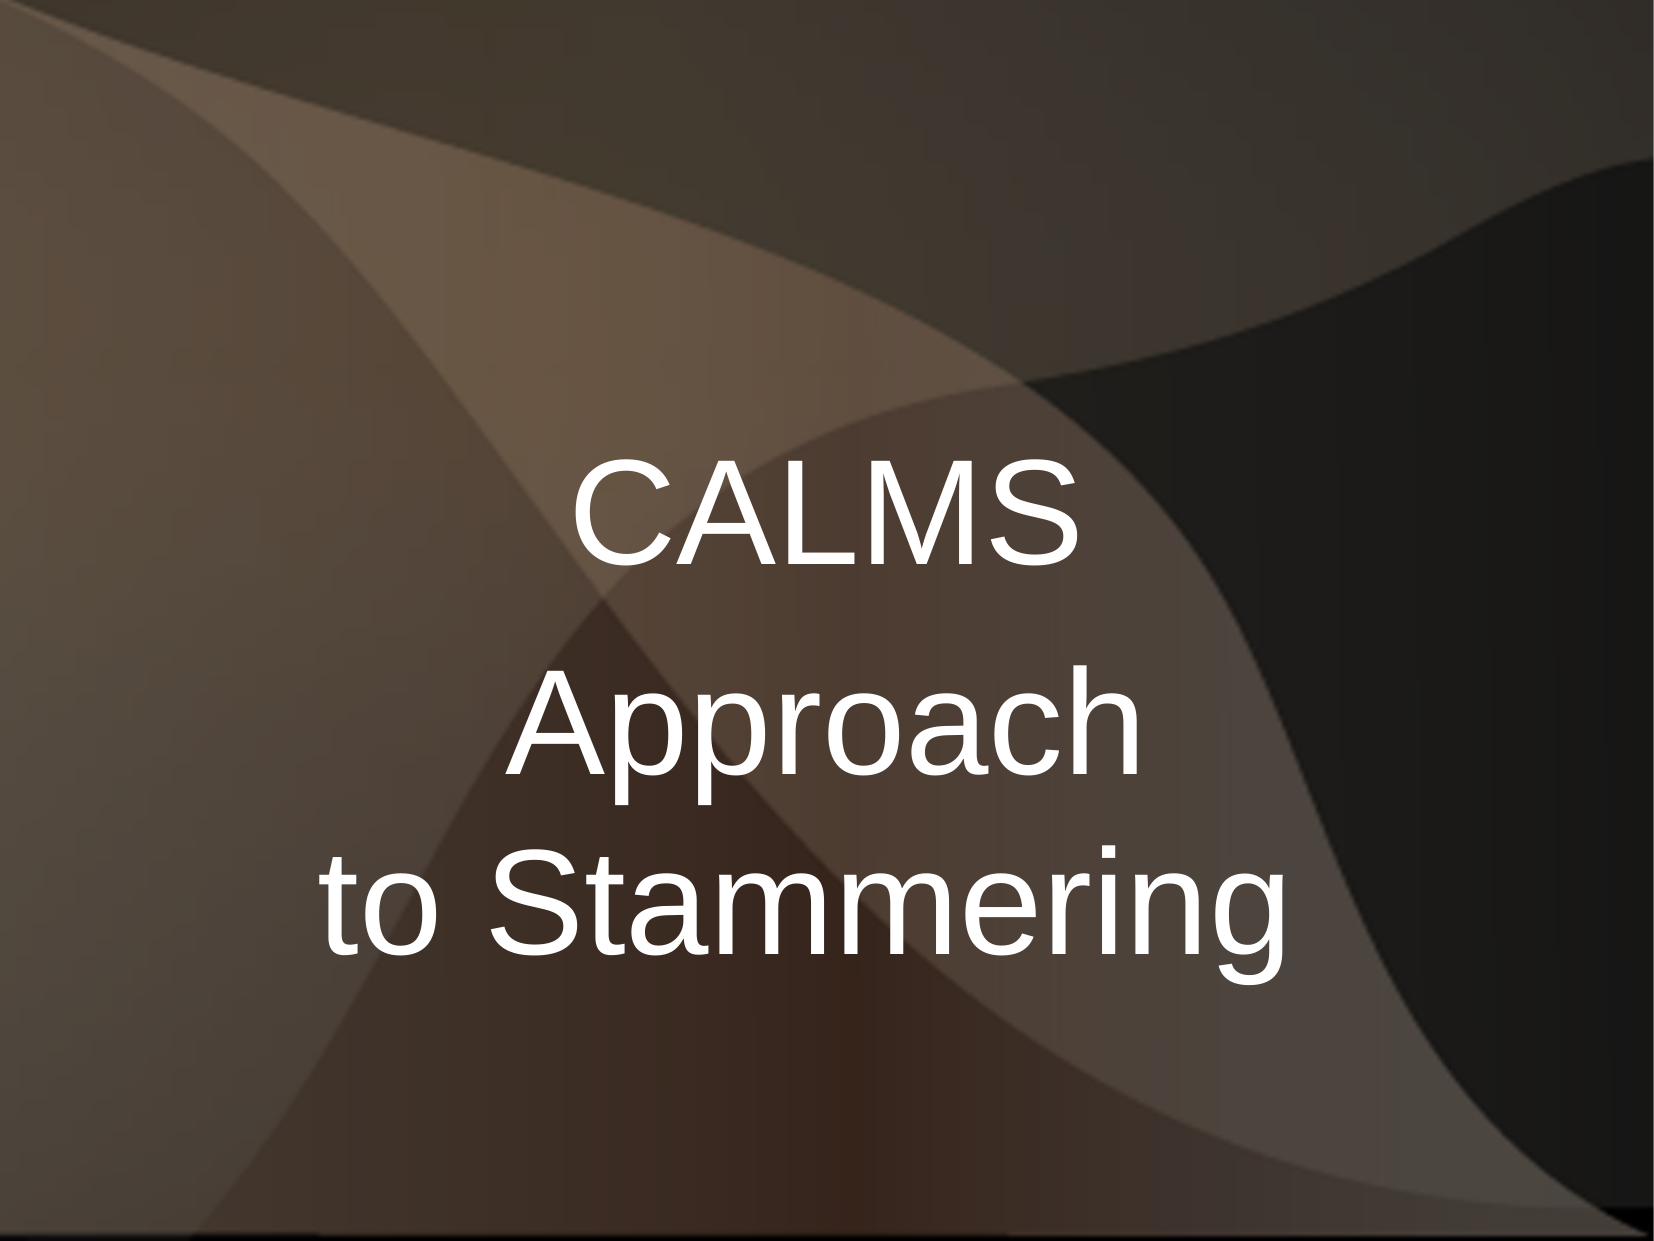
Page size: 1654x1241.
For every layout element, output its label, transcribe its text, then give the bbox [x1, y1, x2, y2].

subtitle CALMS Approach to Stammering [82, 297, 1571, 1102]
